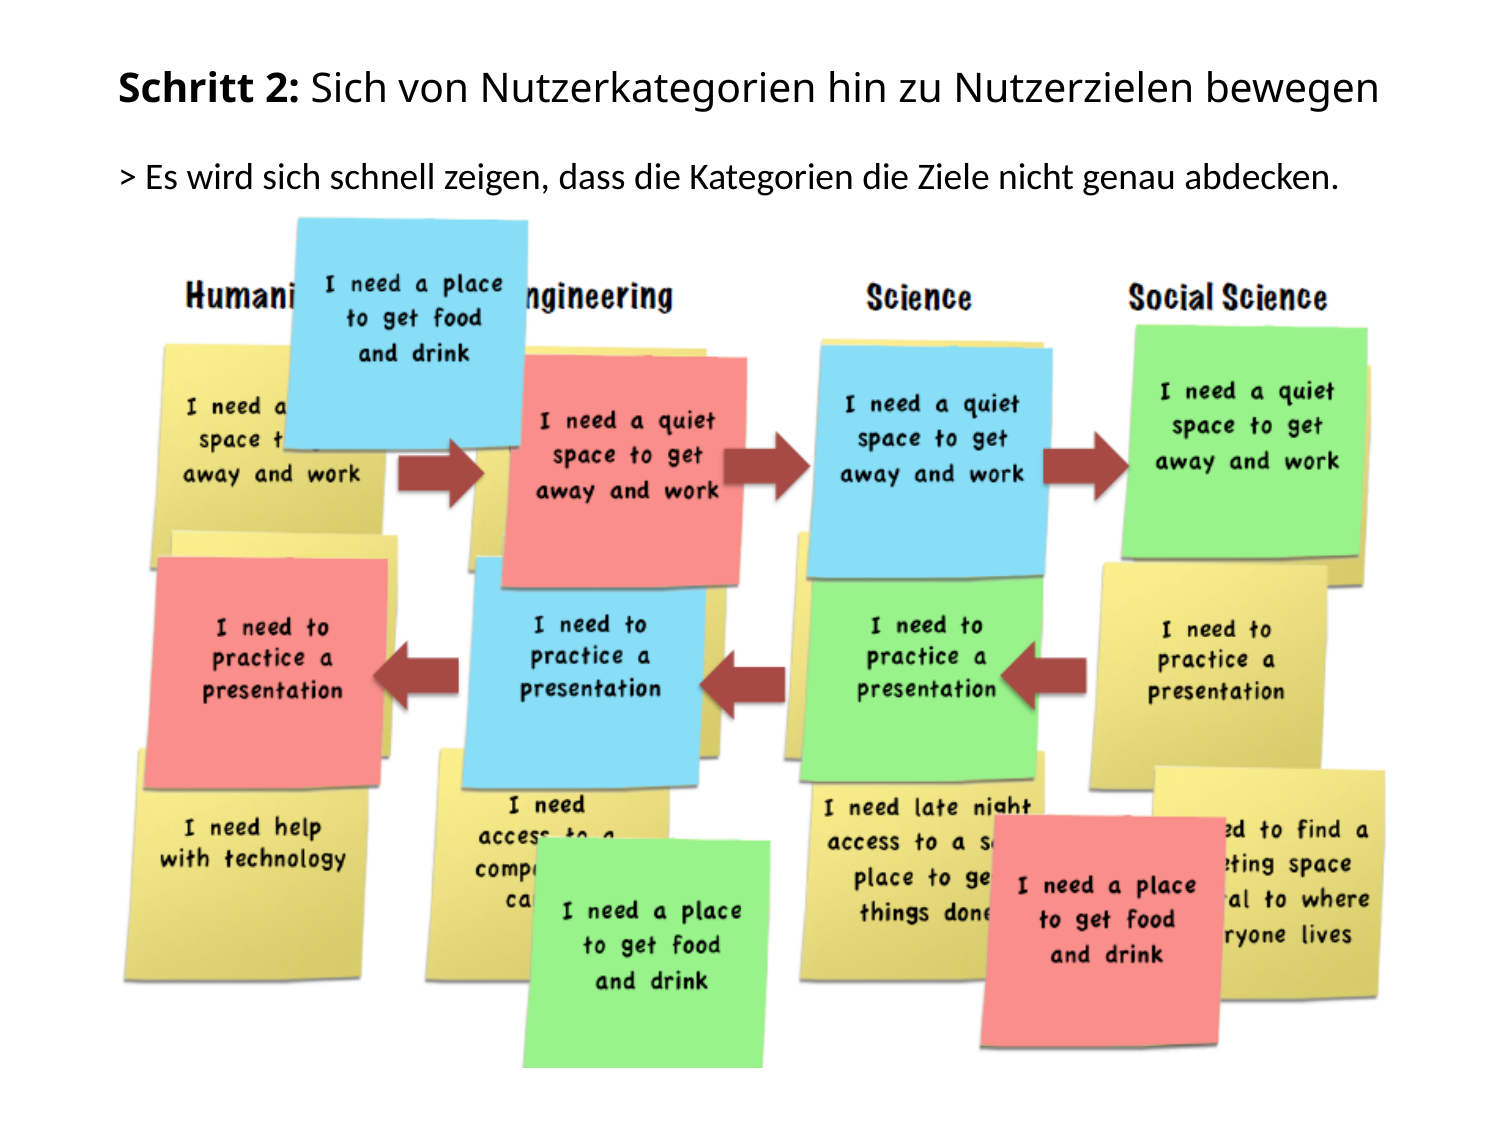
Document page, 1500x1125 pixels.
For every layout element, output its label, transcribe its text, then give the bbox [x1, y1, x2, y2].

list > Es wird sich schnell zeigen, dass die Kategorien die Ziele nicht genau abdecken. [103, 149, 1397, 212]
picture [84, 212, 1416, 1068]
title Schritt 2: Sich von Nutzerkategorien hin zu Nutzerzielen bewegen [103, 59, 1397, 122]
